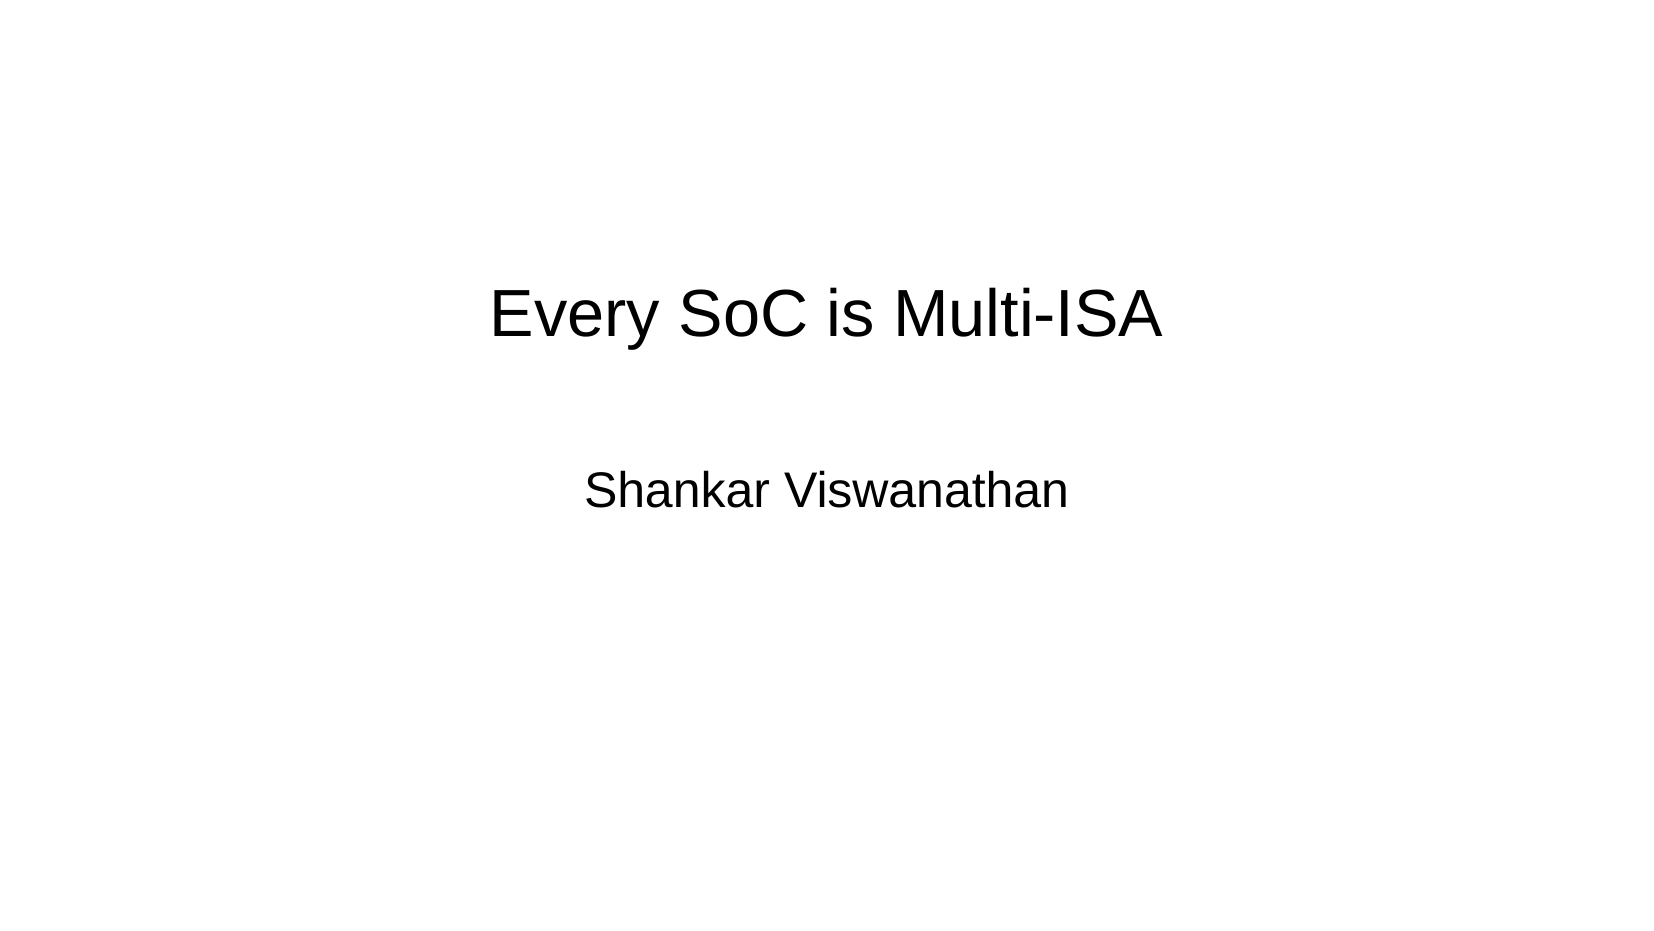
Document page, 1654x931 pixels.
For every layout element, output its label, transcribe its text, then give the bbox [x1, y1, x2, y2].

subtitle Every SoC is Multi-ISA Shankar Viswanathan [82, 37, 1571, 757]
